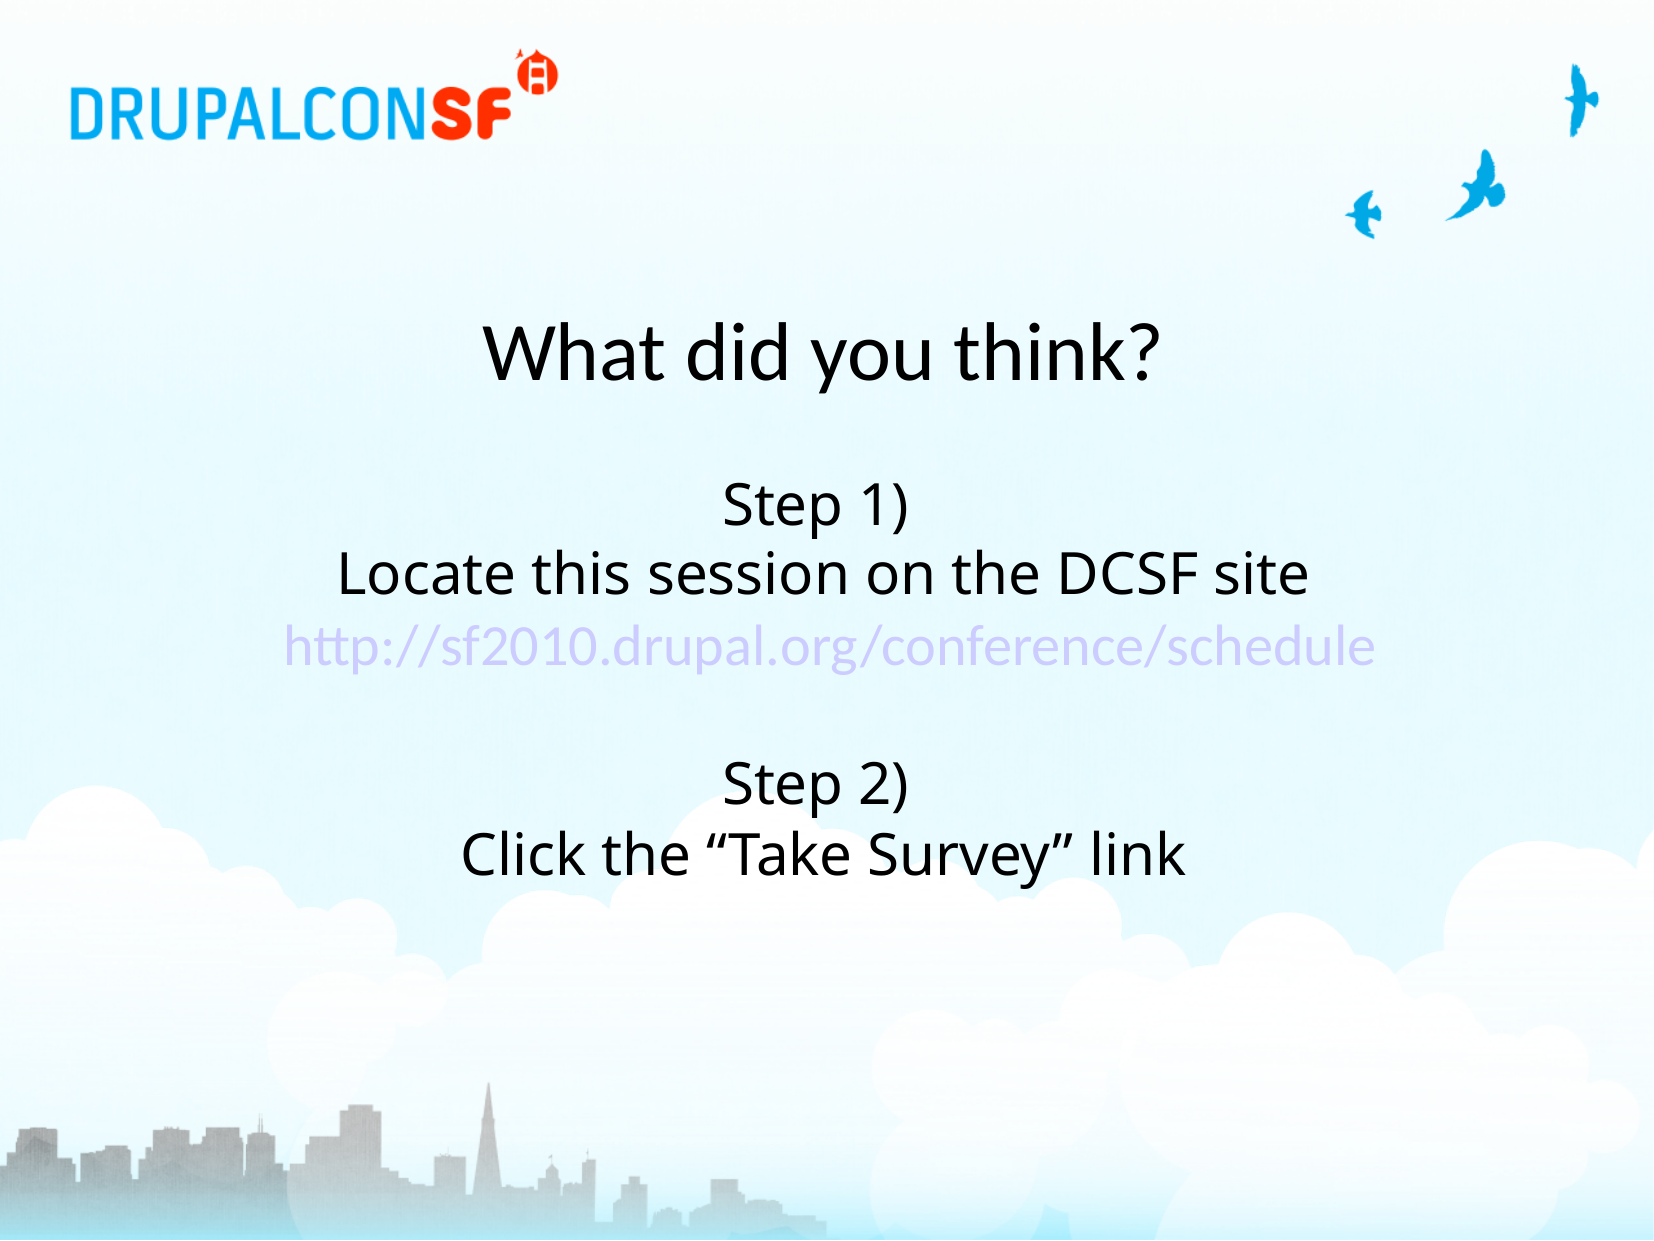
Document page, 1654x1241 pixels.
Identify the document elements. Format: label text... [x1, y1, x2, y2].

picture [0, 0, 1654, 1240]
text_box What did you think? Step 1) Locate this session on the DCSF site http://sf2010.drupal.org/conference/schedule Step 2) Click the “Take Survey” link [117, 289, 1530, 956]
